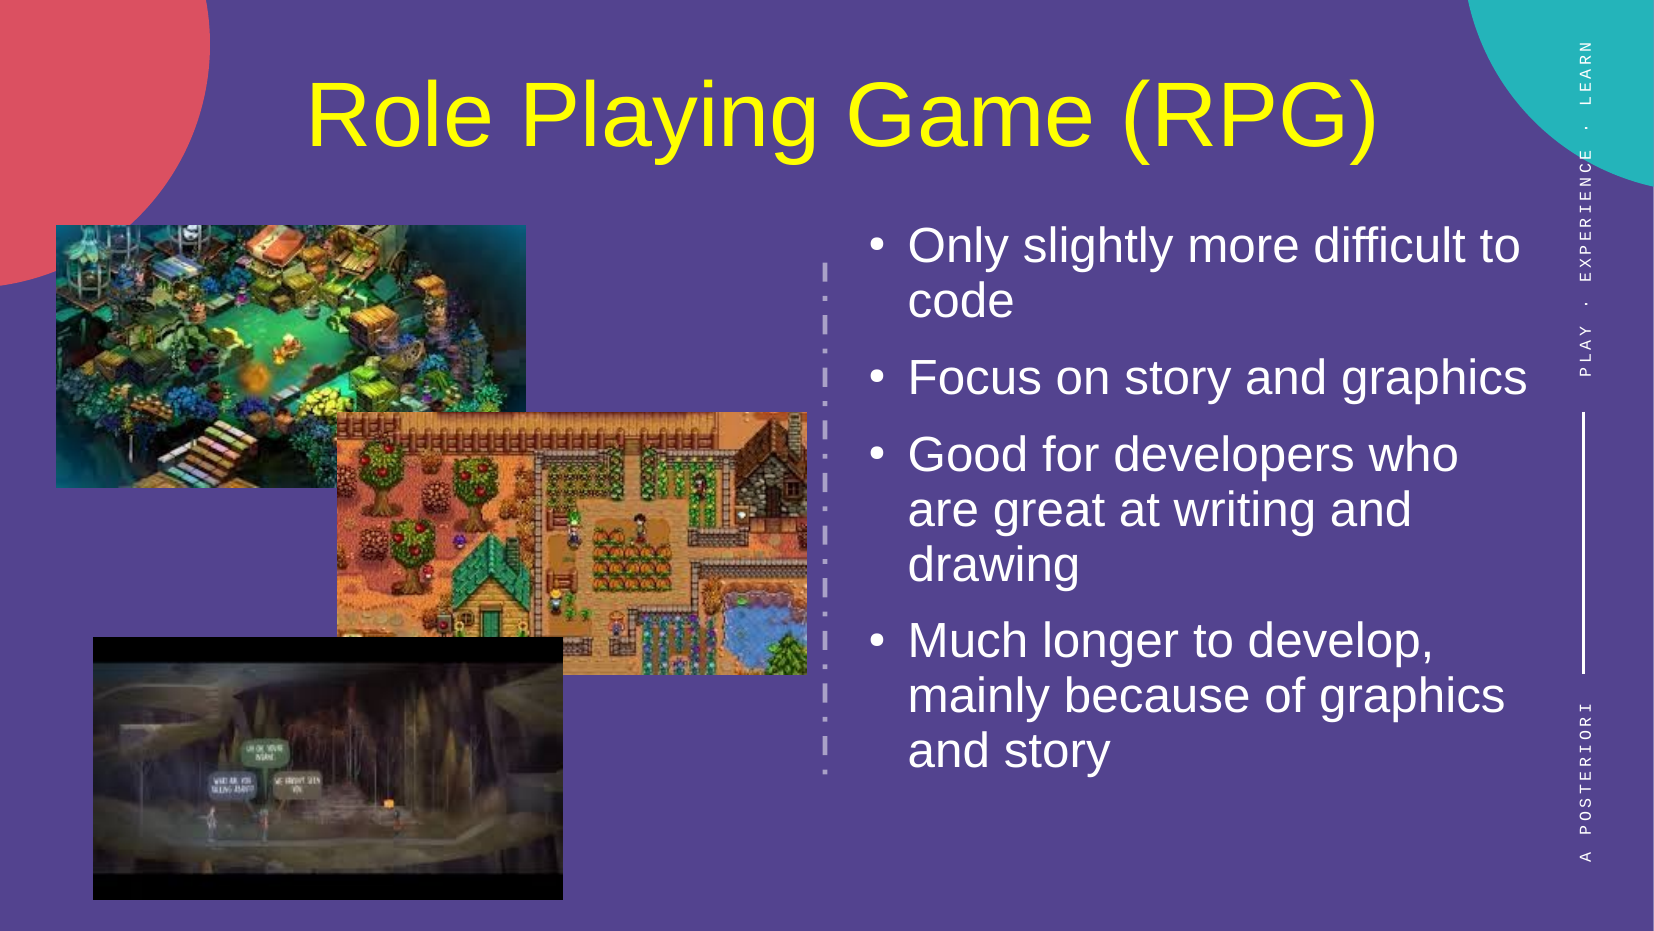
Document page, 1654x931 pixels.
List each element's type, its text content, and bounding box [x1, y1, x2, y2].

picture [56, 454, 67, 477]
title Role Playing Game (RPG) [187, 37, 1501, 193]
picture [56, 225, 807, 900]
picture [513, 225, 526, 231]
list Only slightly more difficult to code Focus on story and graphics Good for developers who are great at writing and drawing Much longer to develop, mainly because of graphics and story [855, 217, 1544, 826]
